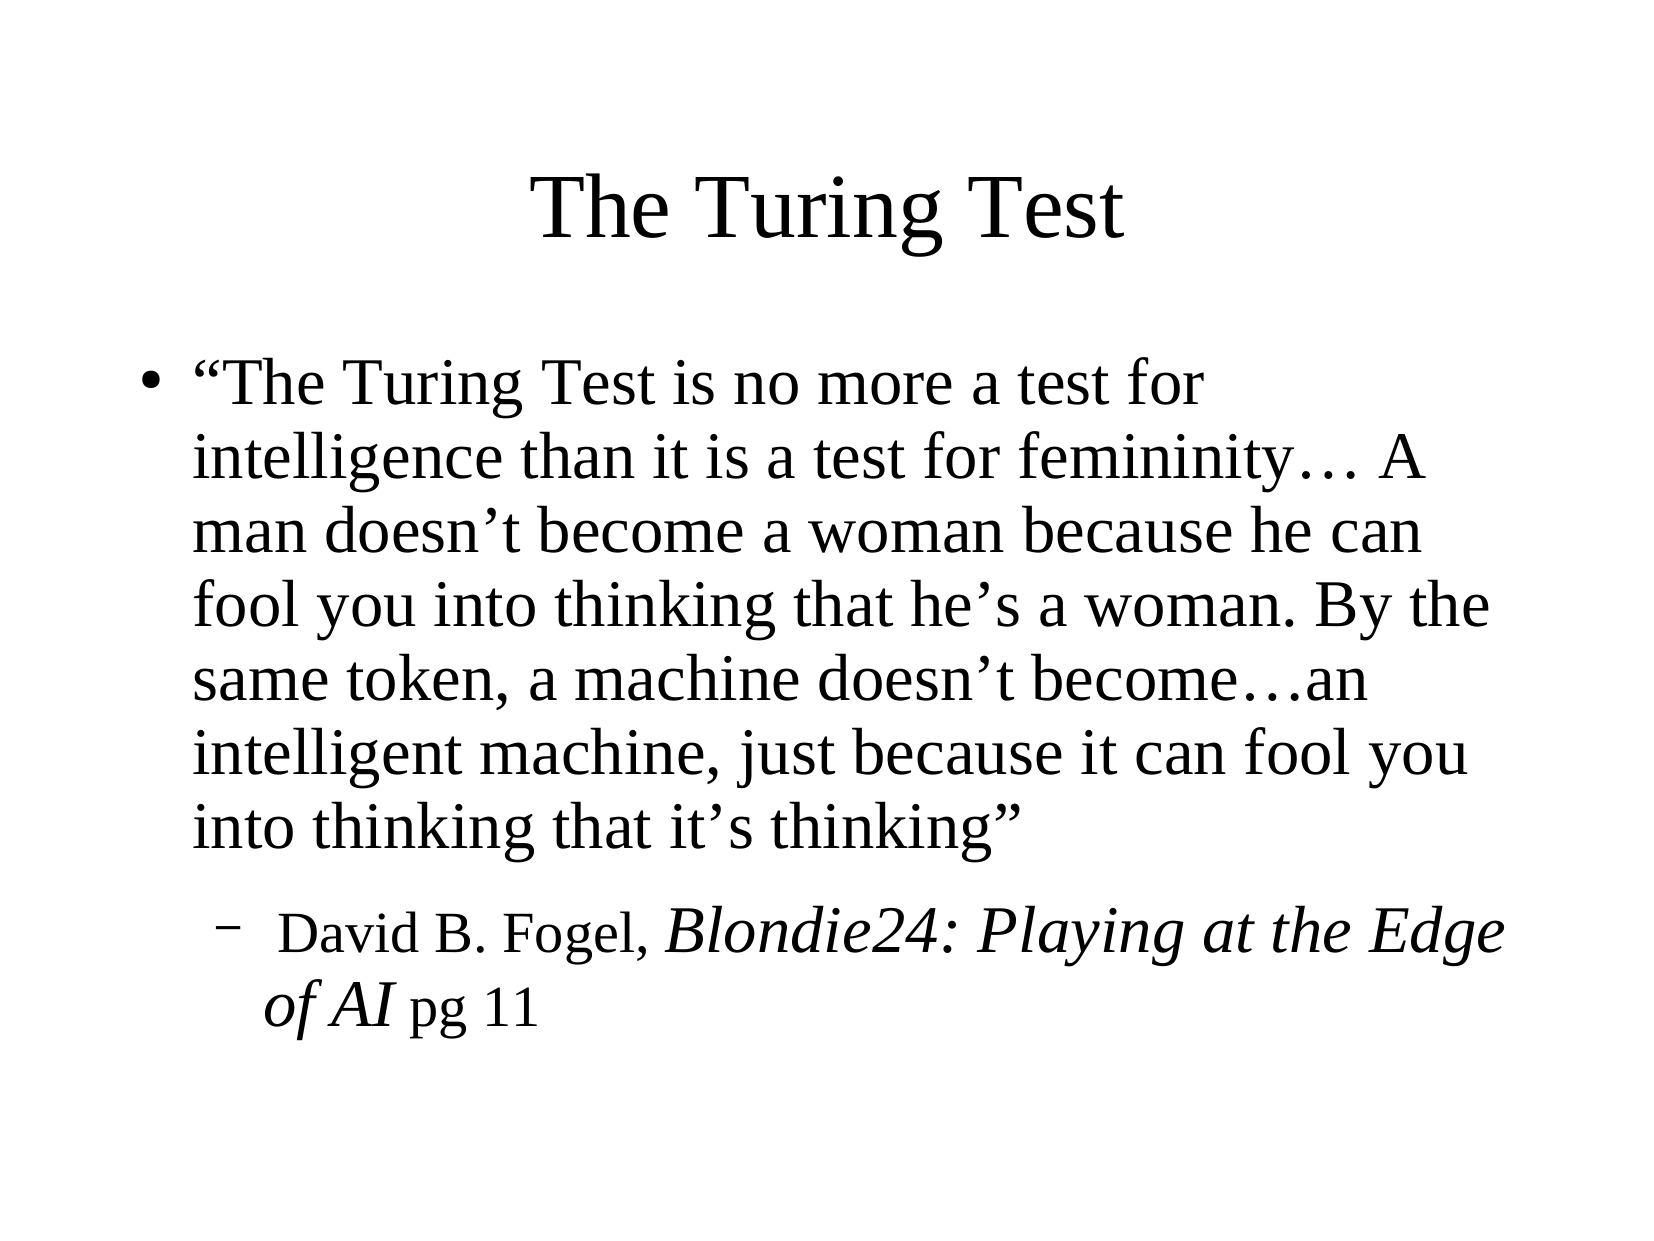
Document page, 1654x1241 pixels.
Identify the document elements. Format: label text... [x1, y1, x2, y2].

title The Turing Test [121, 102, 1534, 311]
list “The Turing Test is no more a test for intelligence than it is a test for femininity… A man doesn’t become a woman because he can fool you into thinking that he’s a woman. By the same token, a machine doesn’t become…an intelligent machine, just because it can fool you into thinking that it’s thinking” David B. Fogel, Blondie24: Playing at the Edge of AI pg 11 [121, 344, 1534, 1127]
